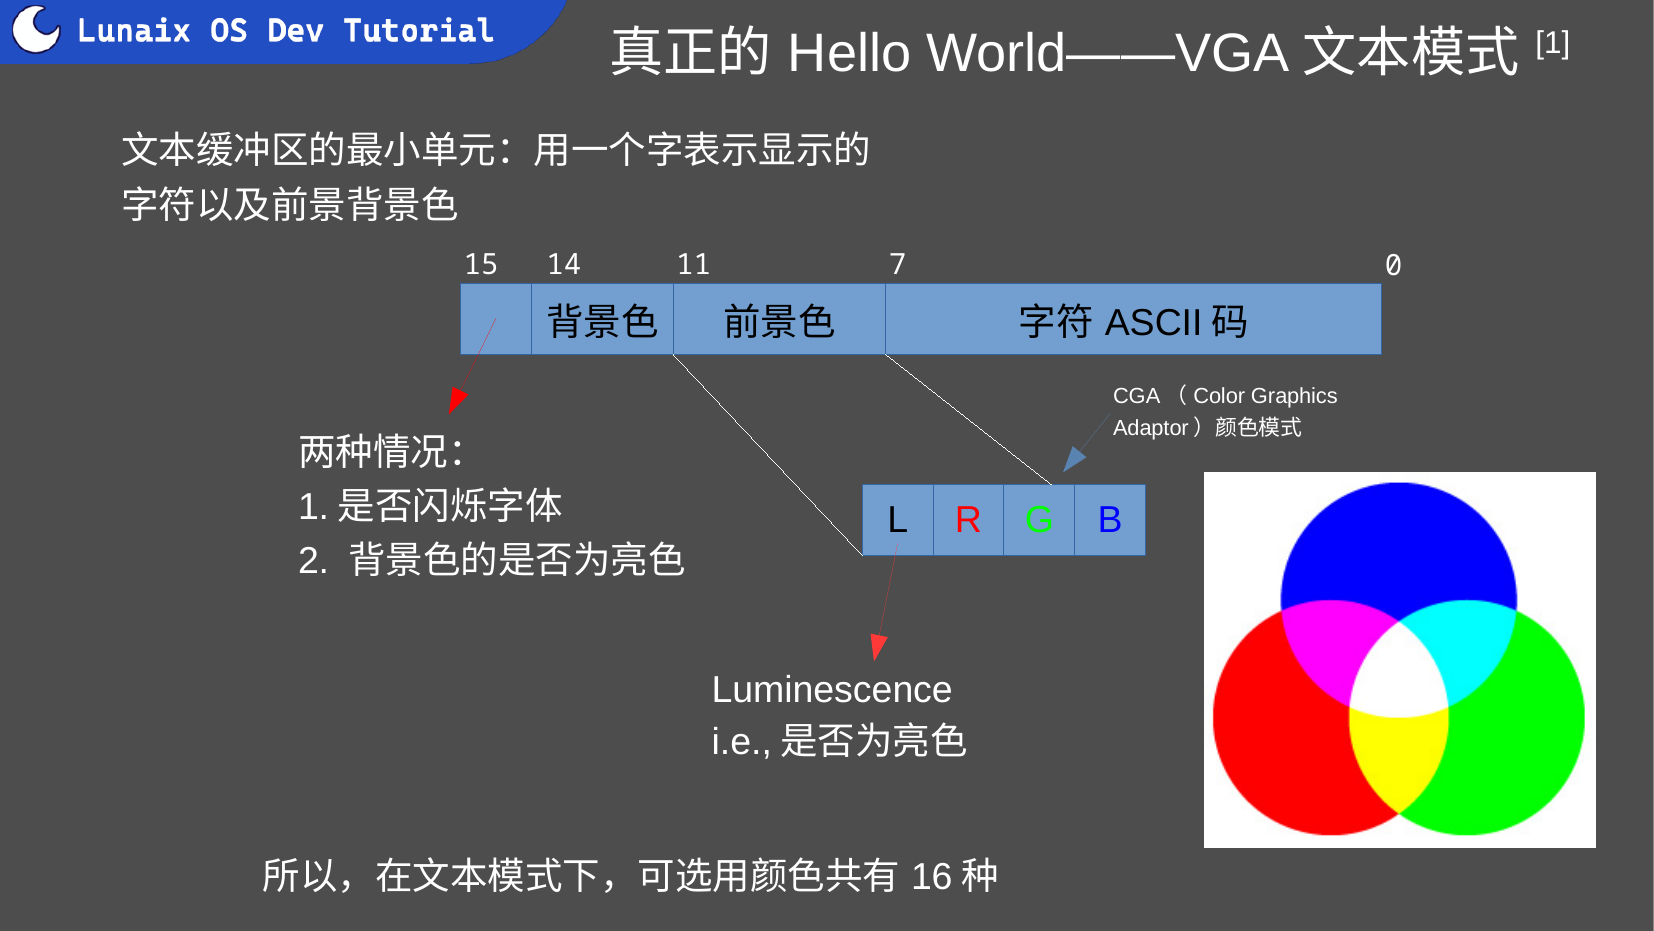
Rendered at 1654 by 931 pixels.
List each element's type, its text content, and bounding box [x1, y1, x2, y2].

text_box 前景色 [674, 283, 886, 355]
text_box 字符ASCII码 [886, 283, 1382, 355]
text_box 14 [544, 237, 626, 295]
text_box 真正的Hello World——VGA文本模式[1] [566, 1, 1642, 95]
text_box 背景色 [532, 283, 674, 355]
text_box G [1004, 484, 1074, 556]
text_box B [1074, 484, 1146, 556]
text_box L [862, 484, 934, 556]
text_box 7 [874, 236, 969, 295]
text_box 15 [448, 237, 544, 295]
text_box CGA（Color Graphics Adaptor）颜色模式 [1098, 370, 1406, 449]
text_box R [934, 484, 1004, 556]
text_box 11 [661, 237, 756, 295]
text_box 文本缓冲区的最小单元：用一个字表示显示的字符以及前景背景色 [106, 112, 910, 237]
text_box 所以，在文本模式下，可选用颜色共有16种 [248, 838, 1028, 910]
text_box 两种情况： 1.是否闪烁字体 2. 背景色的是否为亮色 [283, 414, 709, 615]
picture [0, 0, 1654, 931]
text_box Luminescence i.e.,是否为亮色 [696, 661, 1004, 773]
text_box 0 [1370, 236, 1465, 296]
text_box [460, 295, 532, 355]
